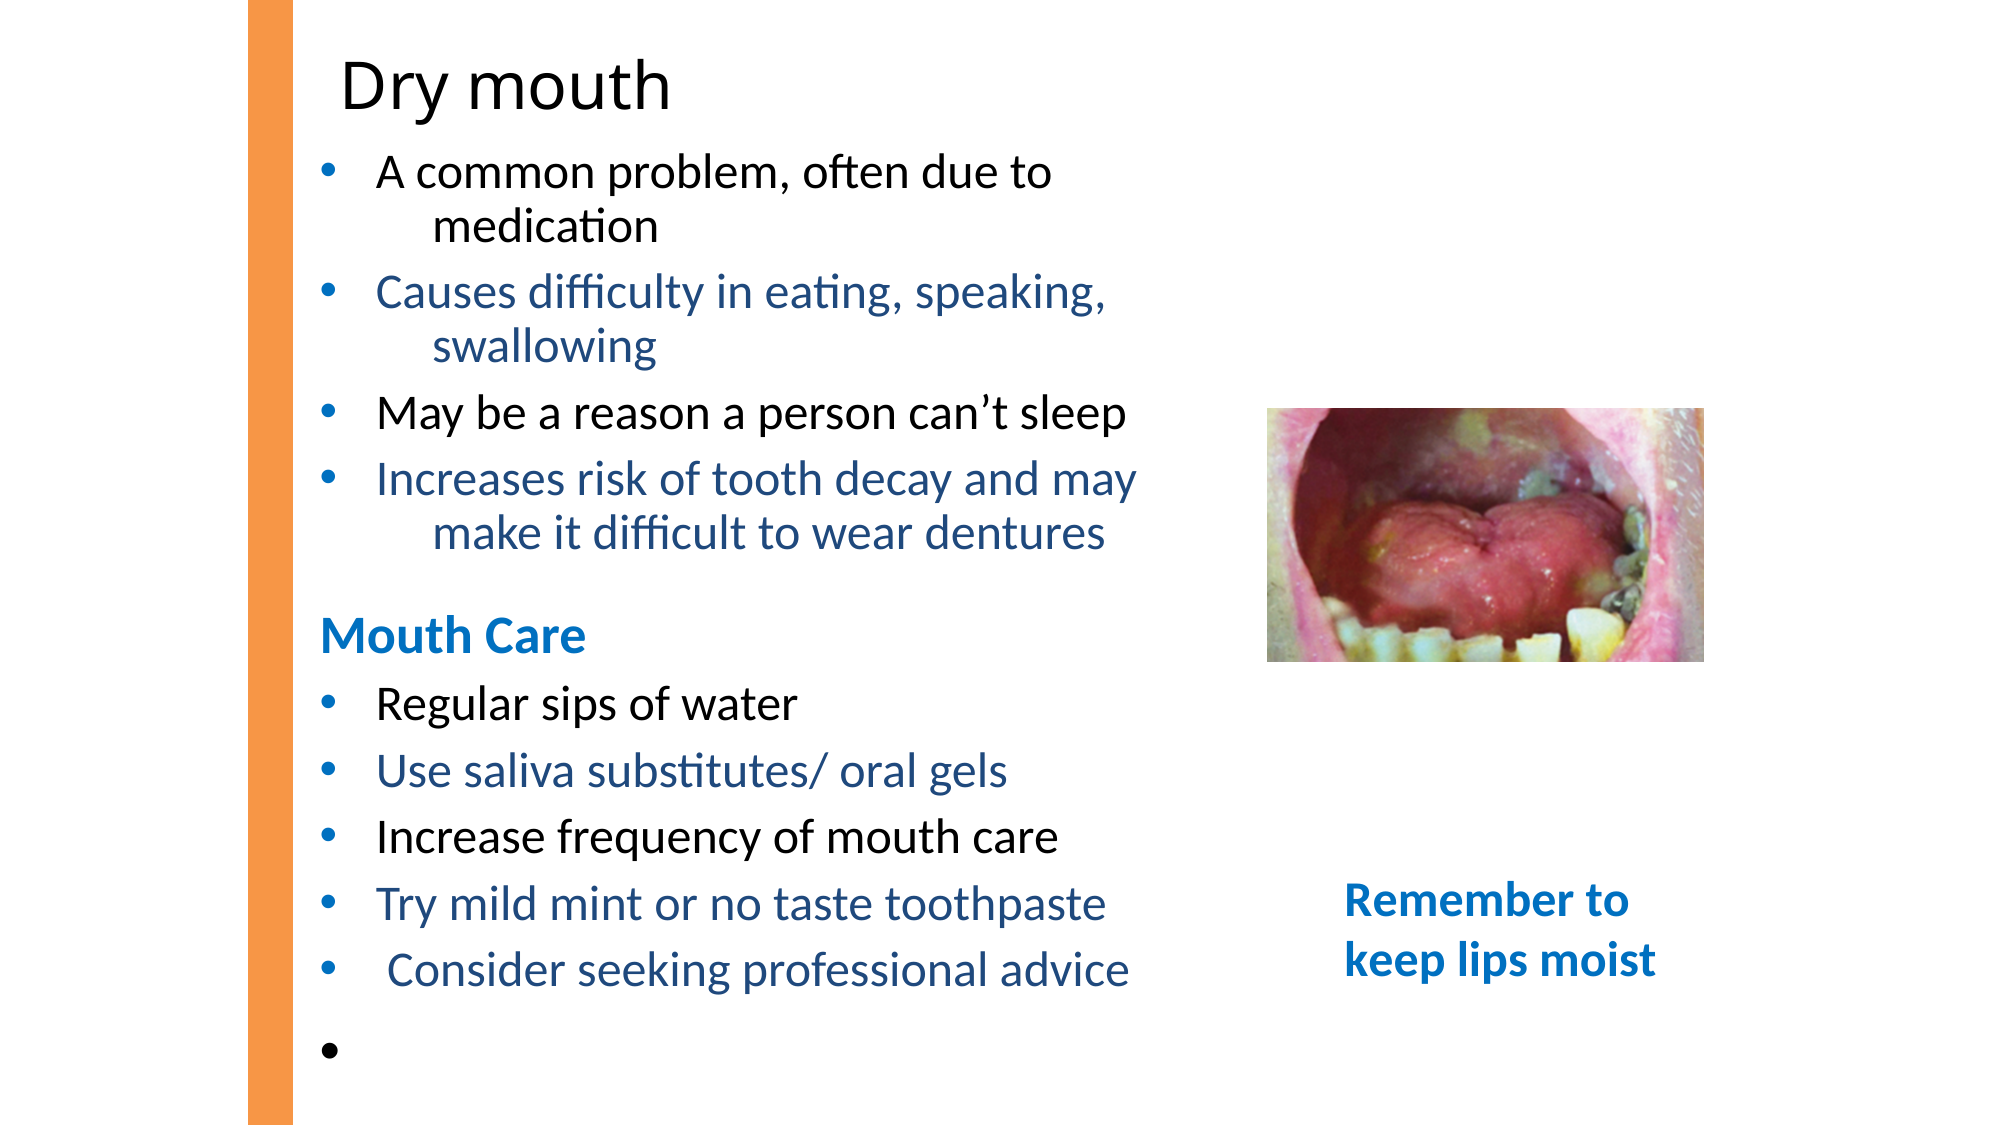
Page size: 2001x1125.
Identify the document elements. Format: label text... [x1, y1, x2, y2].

picture [1267, 408, 1704, 662]
title Dry mouth [324, 45, 1675, 211]
text_box [250, 0, 291, 1125]
text_box Remember to keep lips moist [1329, 858, 1696, 996]
list A common problem, often due to medication Causes difficulty in eating, speaking, swallowing May be a reason a person can’t sleep Increases risk of tooth decay and may make it difficult to wear dentures Mouth Care Regular sips of water Use saliva substitutes/ oral gels Increase frequency of mouth care Try mild mint or no taste toothpaste Consider seeking professional advice [304, 137, 1278, 1080]
